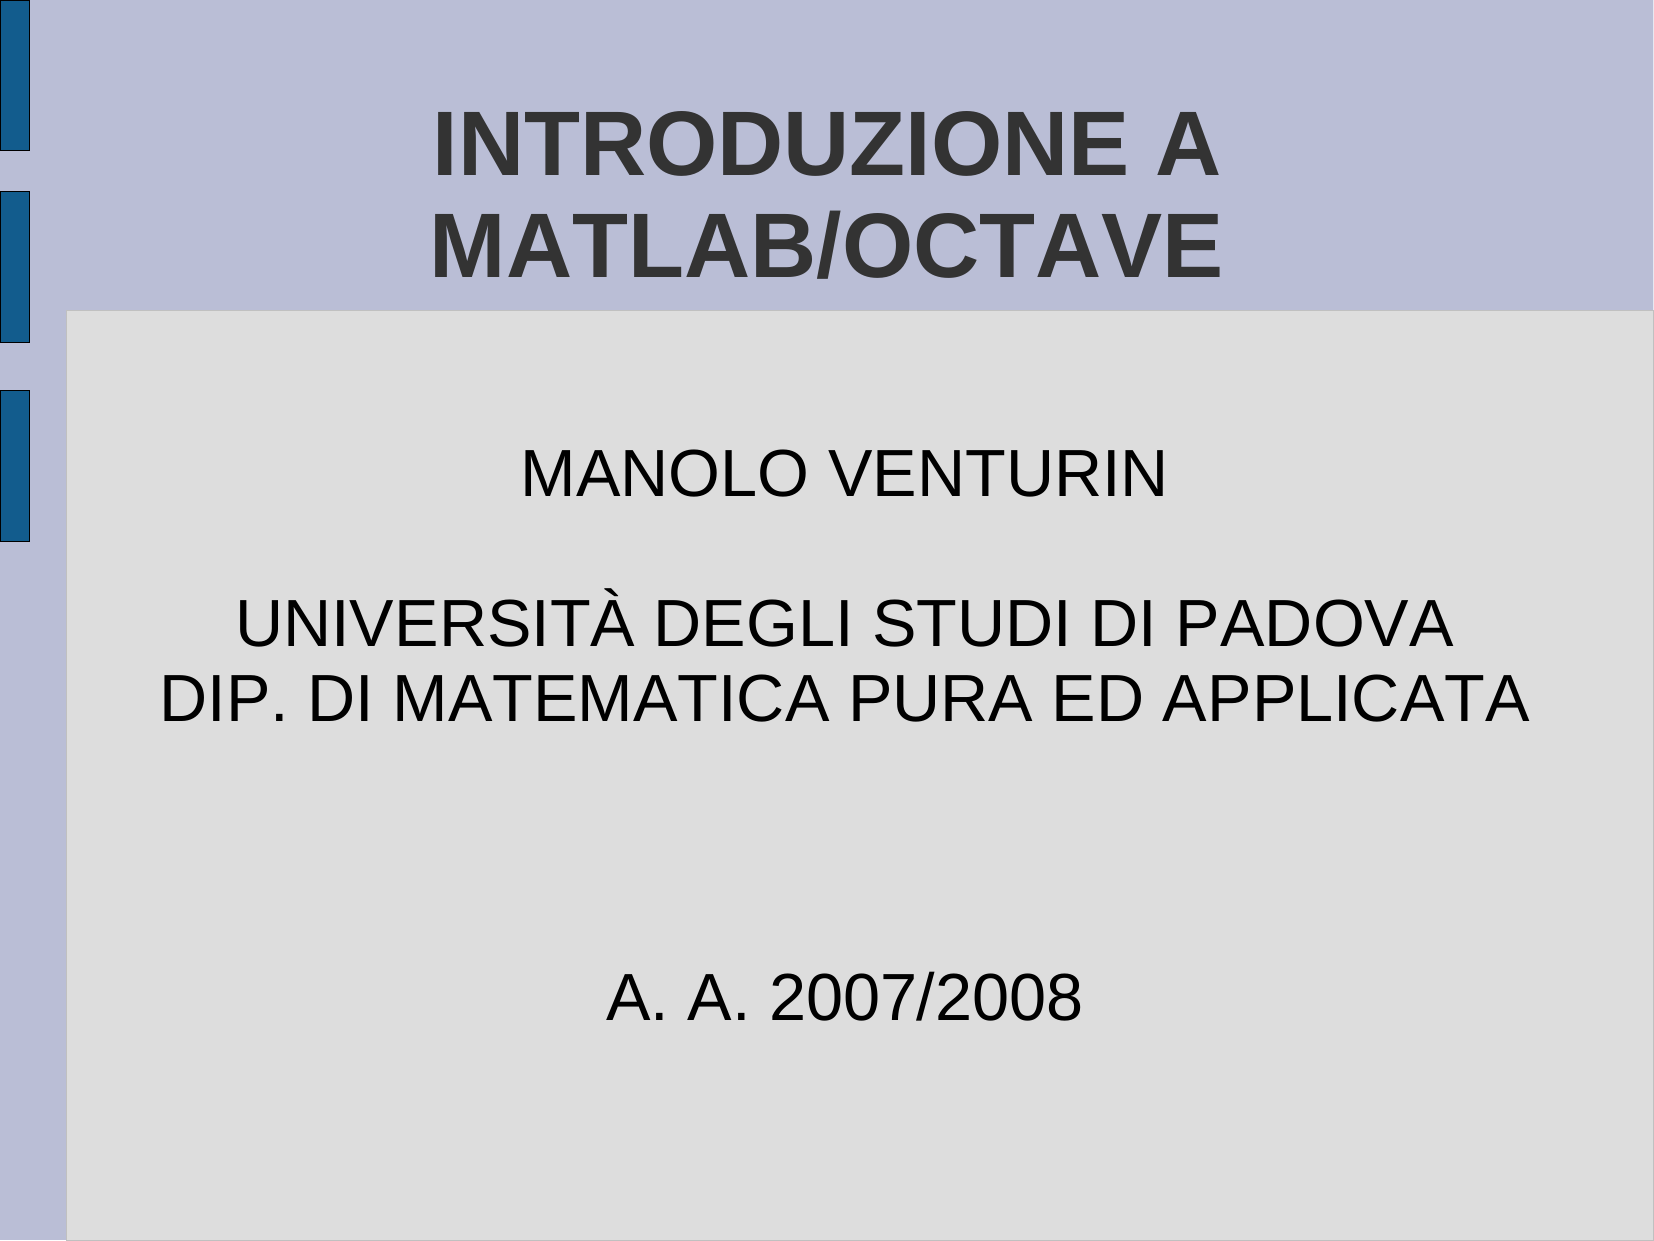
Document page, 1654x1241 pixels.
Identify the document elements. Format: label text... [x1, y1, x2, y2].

title INTRODUZIONE A MATLAB/OCTAVE [121, 92, 1534, 298]
subtitle MANOLO VENTURIN UNIVERSITÀ DEGLI STUDI DI PADOVA DIP. DI MATEMATICA PURA ED APPLICATA A. A. 2007/2008 [121, 352, 1534, 1119]
